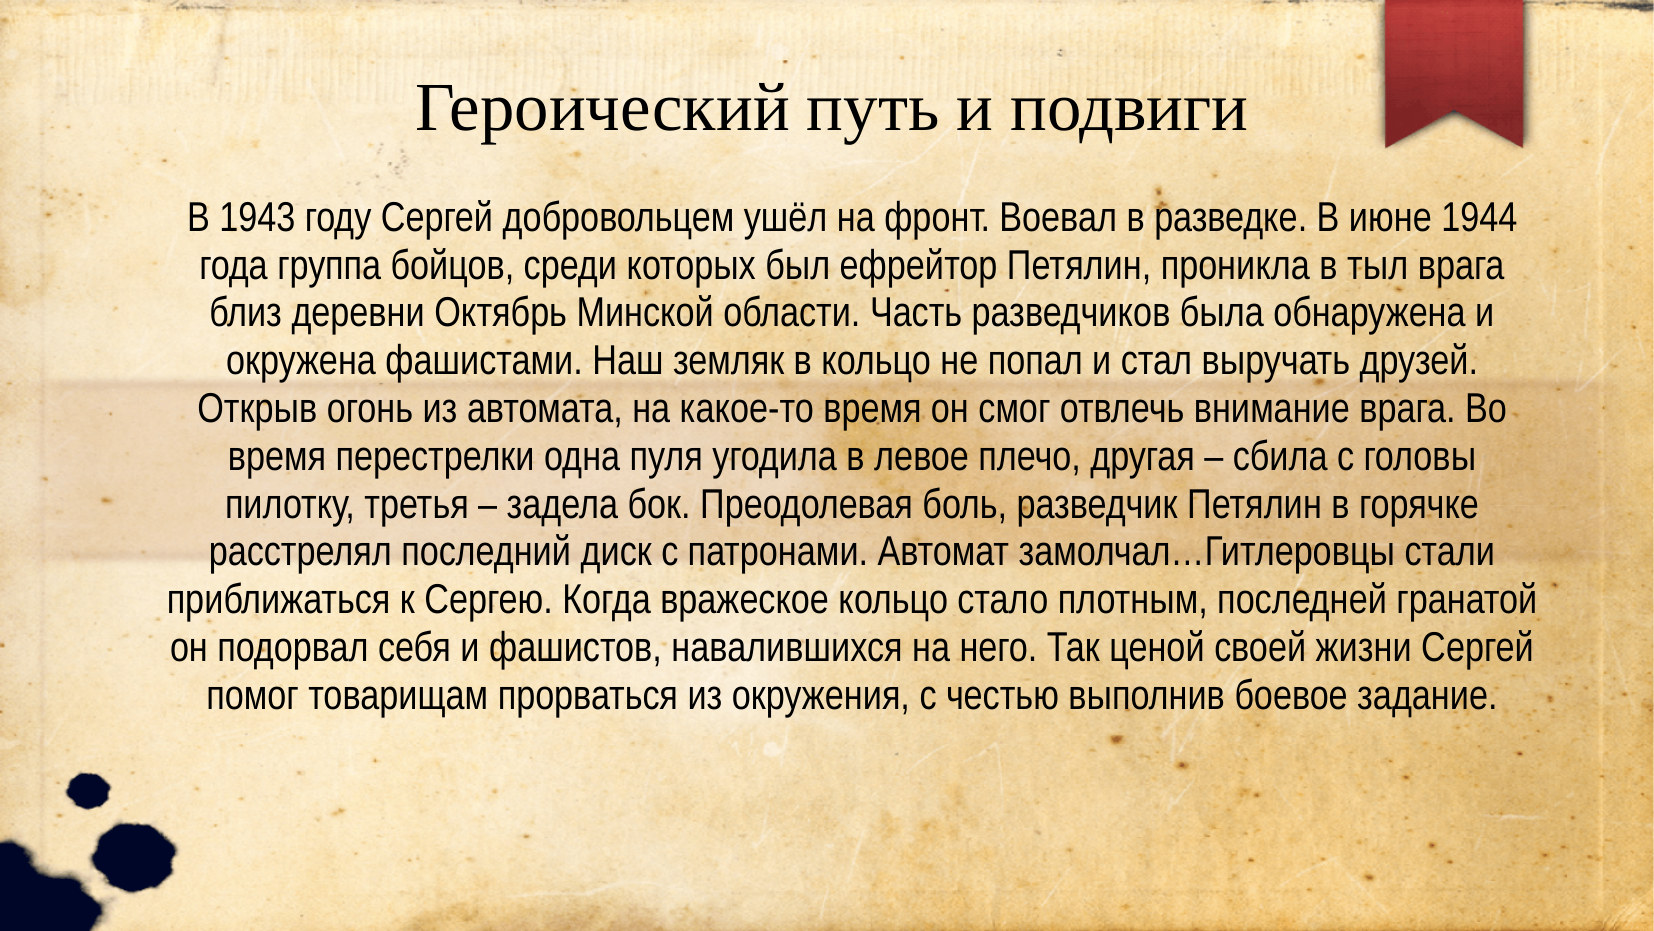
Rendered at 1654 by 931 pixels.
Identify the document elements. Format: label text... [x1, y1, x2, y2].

picture [0, 0, 1654, 931]
text_box В 1943 году Сергей добровольцем ушёл на фронт. Воевал в разведке. В июне 1944 года группа бойцов, среди которых был ефрейтор Петялин, проникла в тыл врага близ деревни Октябрь Минской области. Часть разведчиков была обнаружена и окружена фашистами. Наш земляк в кольцо не попал и стал выручать друзей. Открыв огонь из автомата, на какое-то время он смог отвлечь внимание врага. Во время перестрелки одна пуля угодила в левое плечо, другая – сбила с головы пилотку, третья – задела бок. Преодолевая боль, разведчик Петялин в горячке расстрелял последний диск с патронами. Автомат замолчал…Гитлеровцы стали приближаться к Сергею. Когда вражеское кольцо стало плотным, последней гранатой он подорвал себя и фашистов, навалившихся на него. Так ценой своей жизни Сергей помог товарищам прорваться из окружения, с честью выполнив боевое задание. [147, 185, 1558, 857]
title Героический путь и подвиги [88, 29, 1577, 185]
